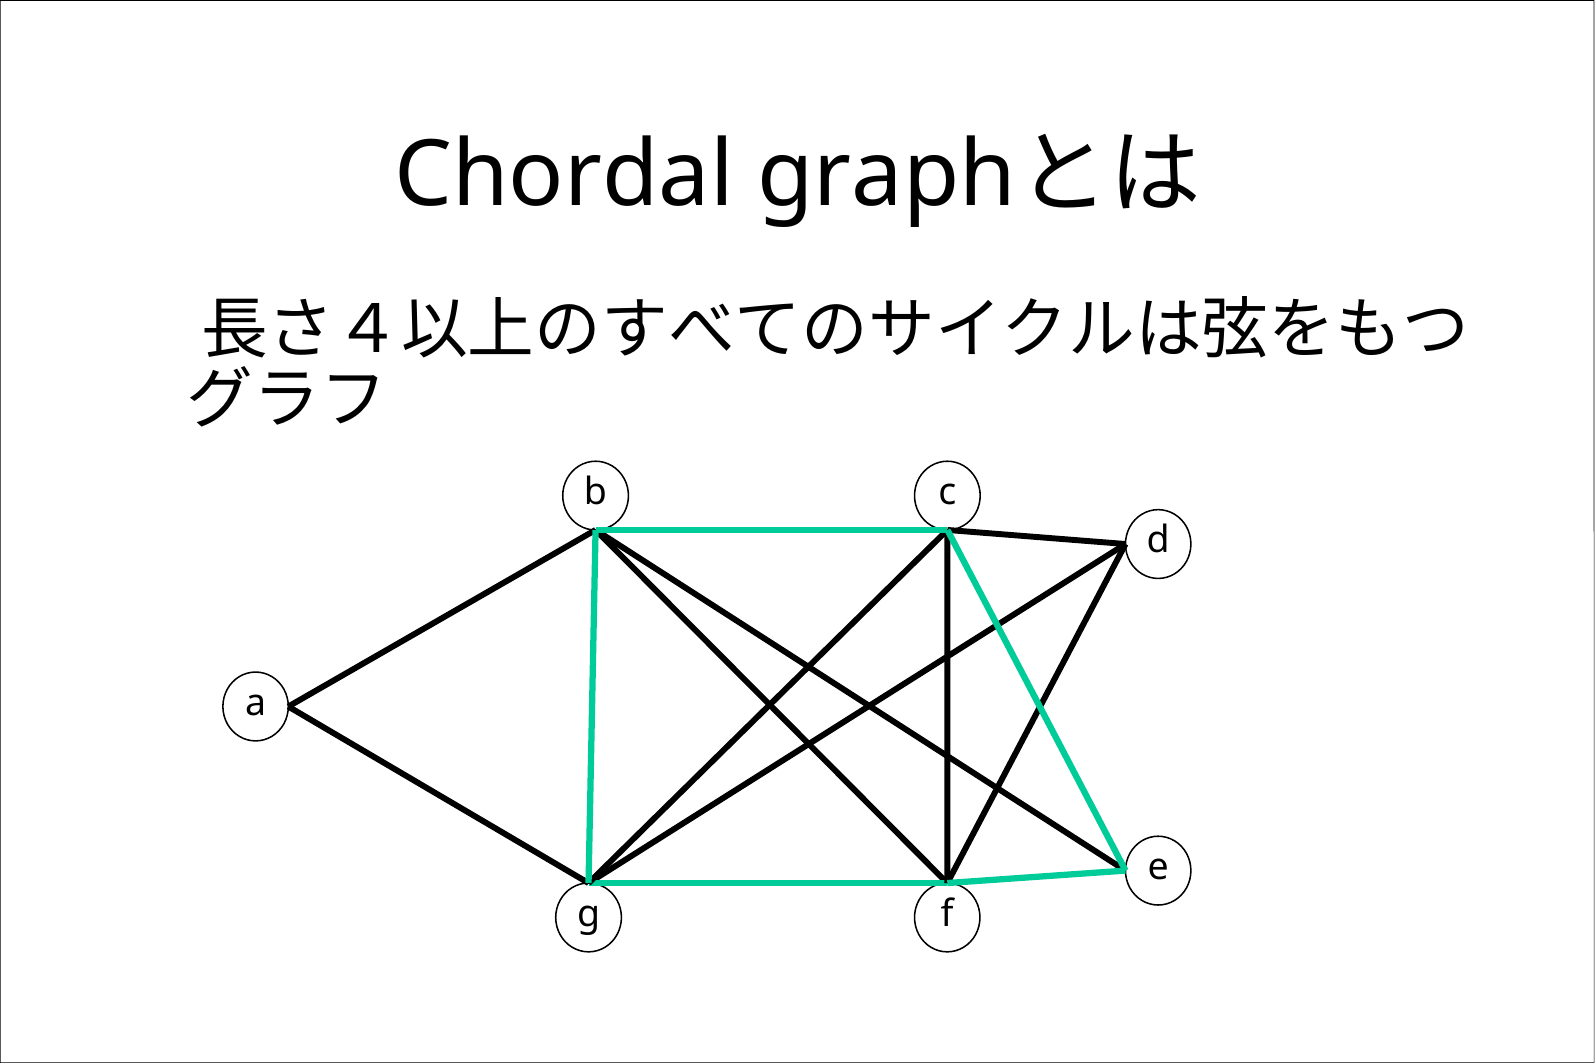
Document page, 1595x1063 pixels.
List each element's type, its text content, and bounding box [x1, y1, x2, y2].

text_box b [562, 461, 629, 530]
text_box g [555, 883, 622, 952]
text_box c [914, 461, 981, 527]
text_box f [914, 886, 980, 952]
text_box e [1125, 836, 1191, 906]
text_box a [222, 672, 289, 741]
text_box 長さ４以上のすべてのサイクルは弦をもつグラフ [117, 295, 1479, 965]
text_box d [1125, 509, 1191, 579]
text_box Chordal graphとは [117, 77, 1479, 276]
